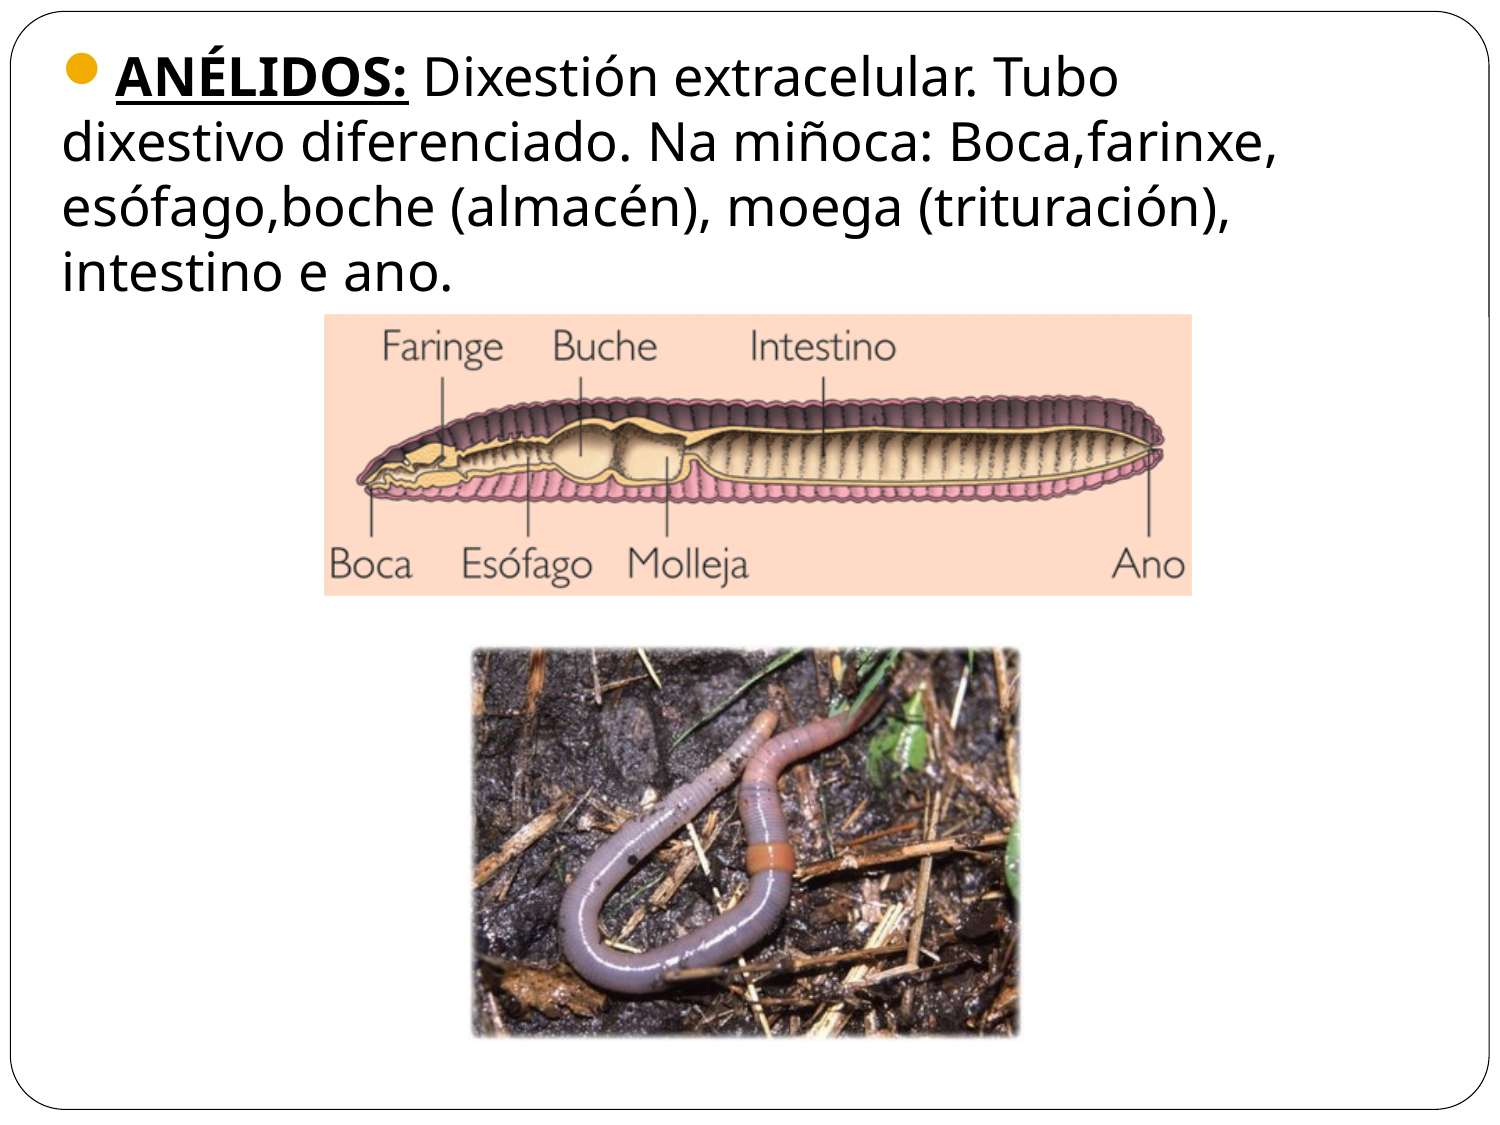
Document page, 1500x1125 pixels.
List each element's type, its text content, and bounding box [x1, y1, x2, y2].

picture [468, 644, 1024, 1042]
picture [324, 314, 1192, 596]
text_box ANÉLIDOS: Dixestión extracelular. Tubo dixestivo diferenciado. Na miñoca: Boca,farinxe, esófago,boche (almacén), moega (trituración), intestino e ano. [46, 35, 1313, 1060]
